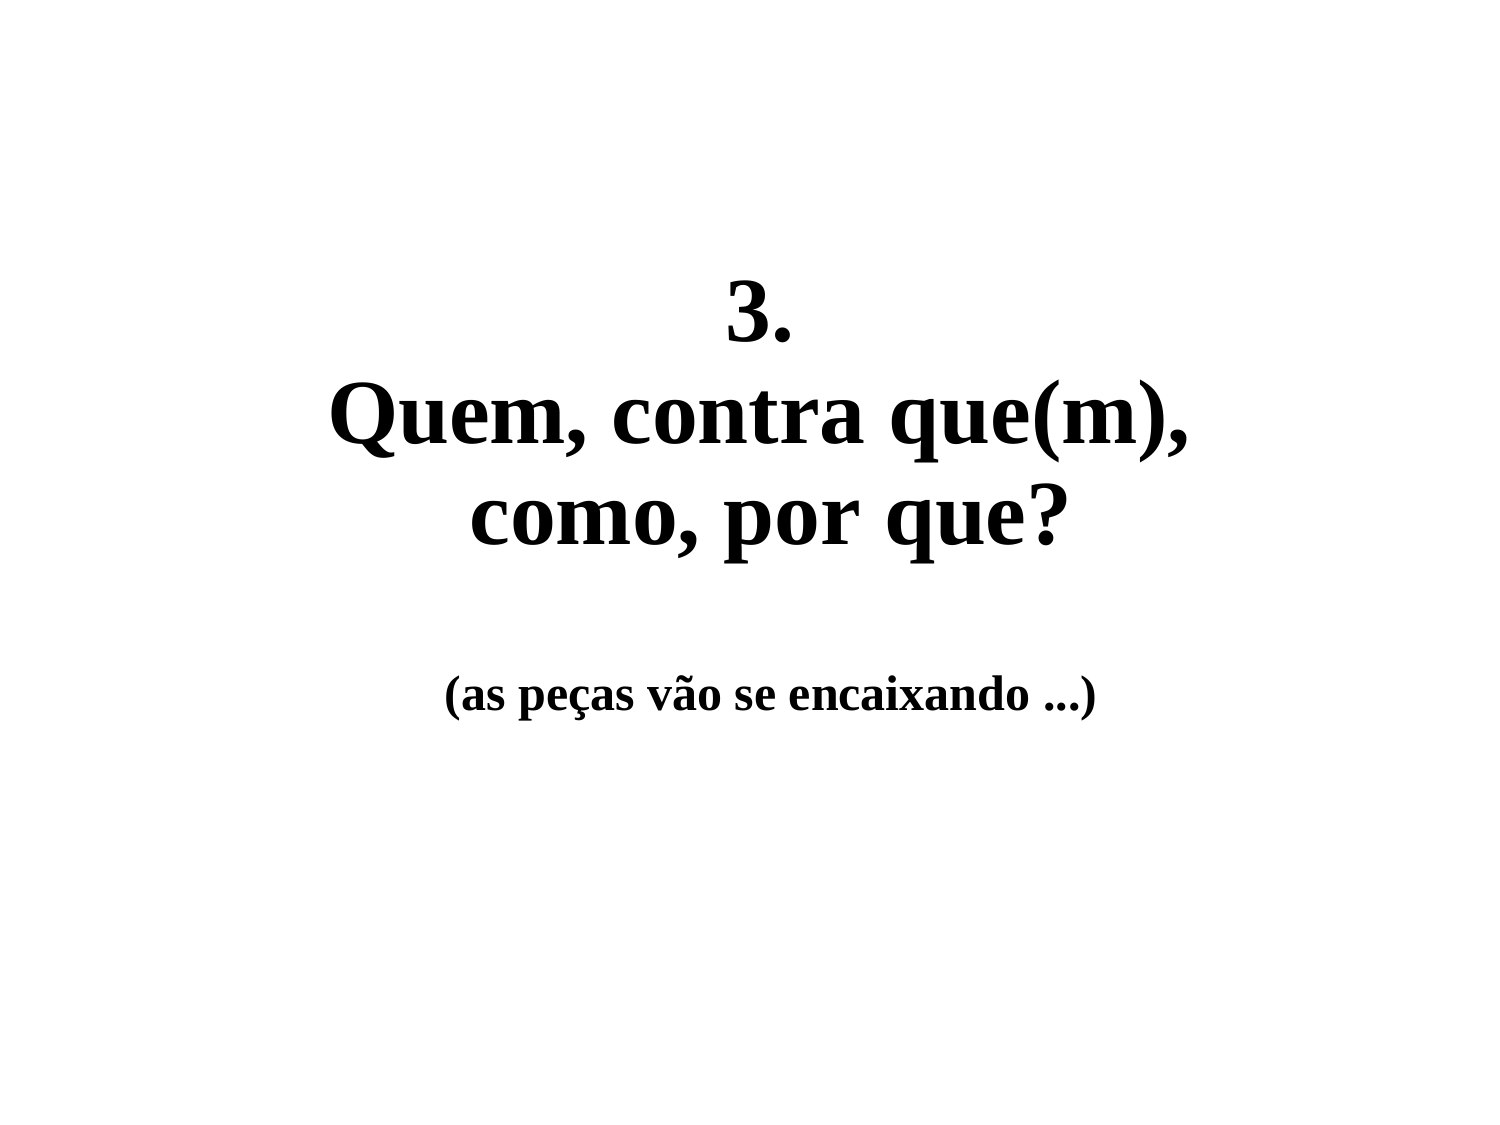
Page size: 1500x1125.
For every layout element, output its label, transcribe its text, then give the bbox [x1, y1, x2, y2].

title 3. Quem, contra que(m), como, por que? (as peças vão se encaixando ...) [107, 252, 1436, 730]
